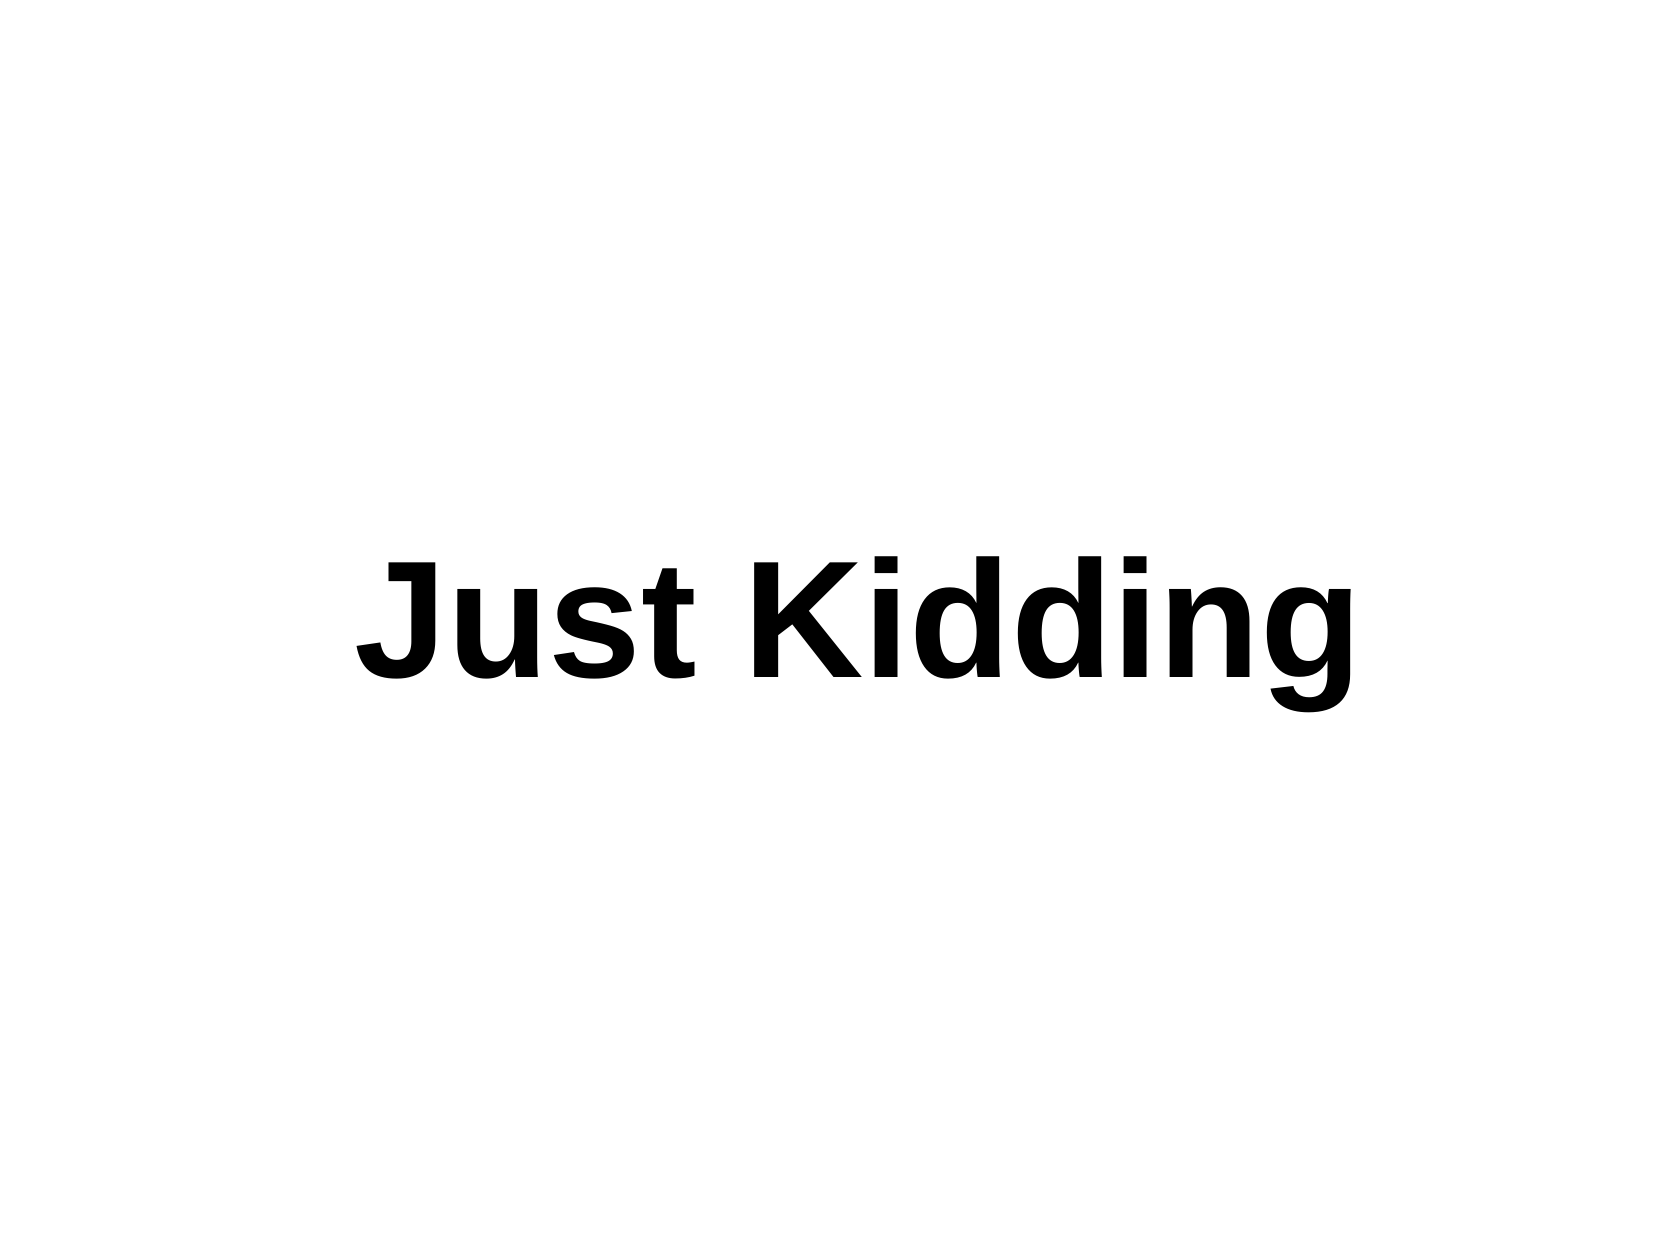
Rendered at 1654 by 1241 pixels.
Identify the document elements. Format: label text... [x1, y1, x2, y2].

text_box Just Kidding [339, 519, 1379, 721]
